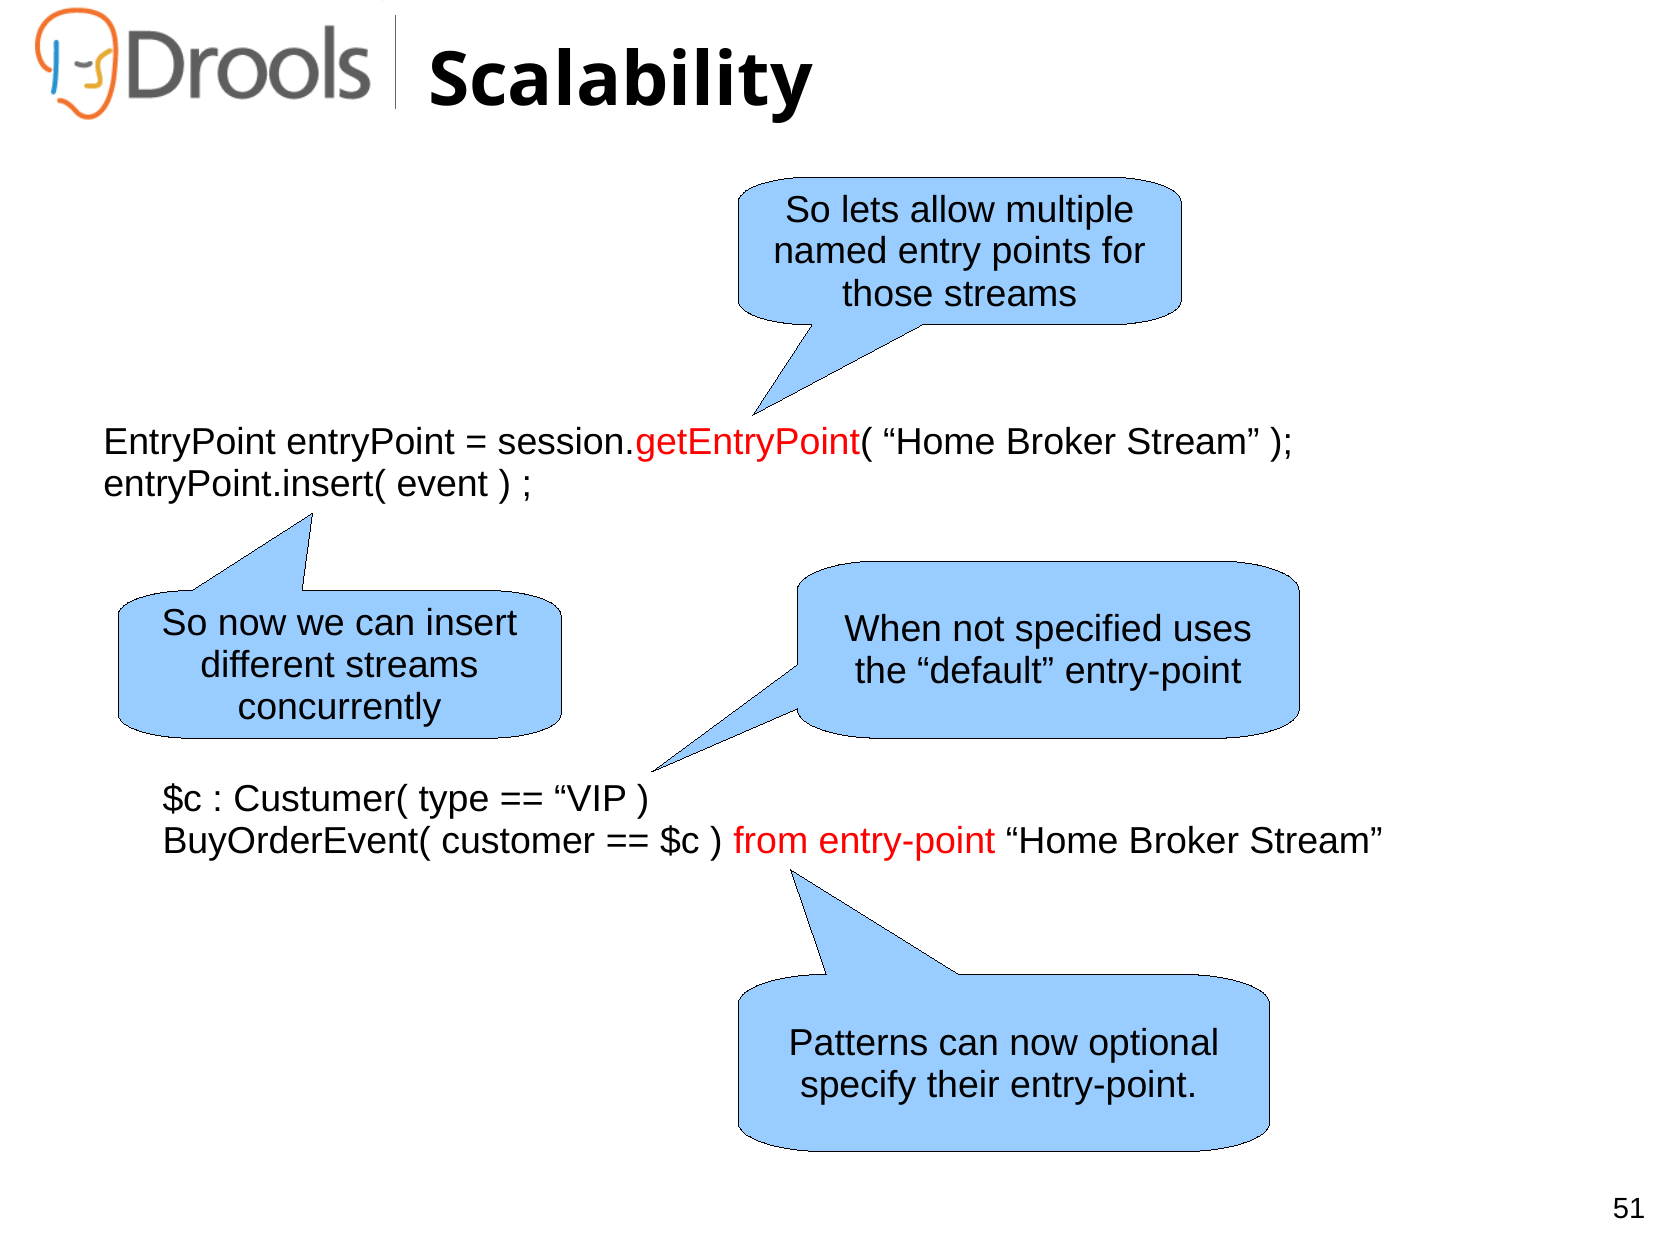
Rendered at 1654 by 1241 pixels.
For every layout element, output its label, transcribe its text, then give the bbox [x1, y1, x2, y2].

text_box When not specified uses the “default” entry-point [651, 561, 1300, 772]
title Scalability [413, 17, 923, 139]
text_box So lets allow multiple named entry points for those streams [738, 177, 1182, 416]
picture [29, 0, 384, 126]
text_box EntryPoint entryPoint = session.getEntryPoint( “Home Broker Stream” ); entryPoint.insert( event ) ; [88, 413, 1307, 513]
text_box Patterns can now optional specify their entry-point. [738, 869, 1270, 1152]
text_box So now we can insert different streams concurrently [118, 513, 562, 739]
text_box $c : Custumer( type == “VIP ) BuyOrderEvent( customer == $c ) from entry-point “Home Broker Stream” [147, 769, 1397, 869]
